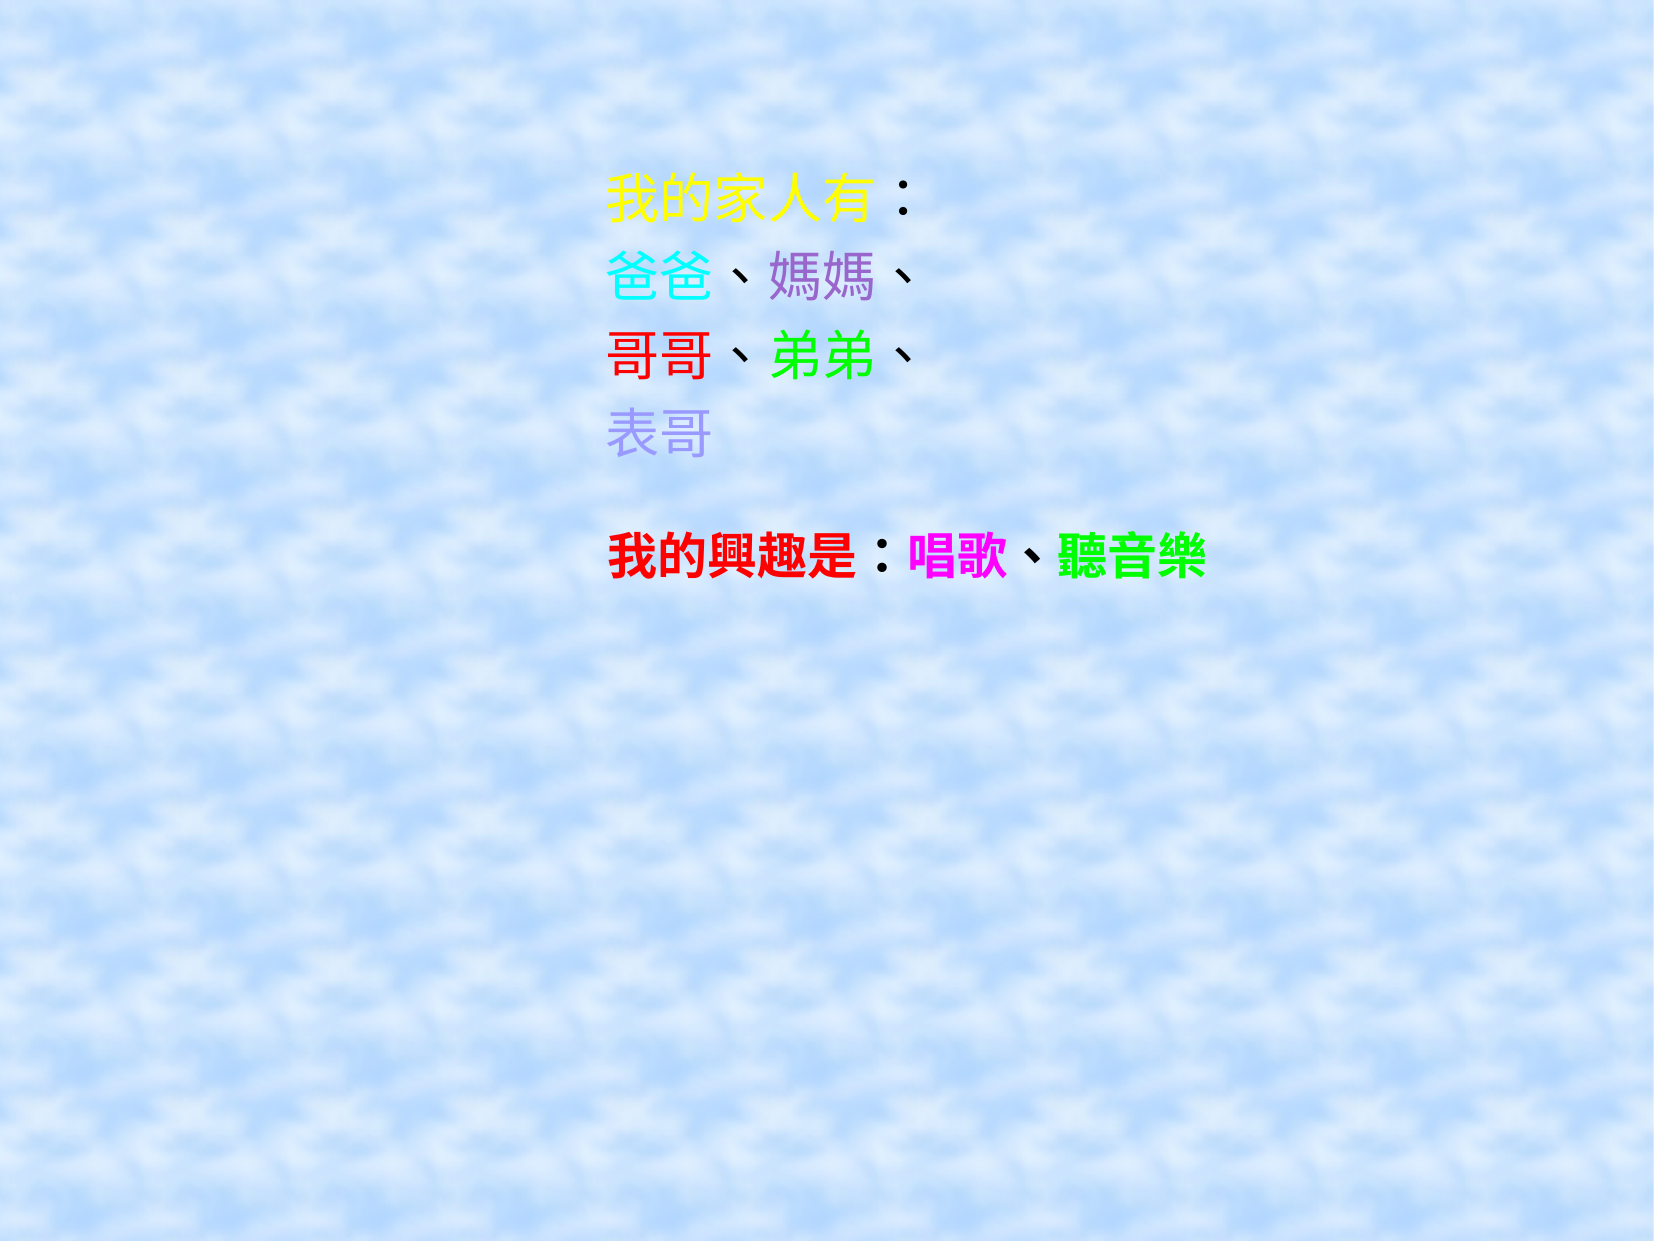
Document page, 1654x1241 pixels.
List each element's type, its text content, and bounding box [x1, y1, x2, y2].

text_box 我的家人有：爸爸、媽媽、哥哥、弟弟、表哥 [590, 147, 975, 469]
picture [0, 0, 1654, 1241]
text_box 我的興趣是：唱歌、聽音樂 [592, 509, 1225, 595]
